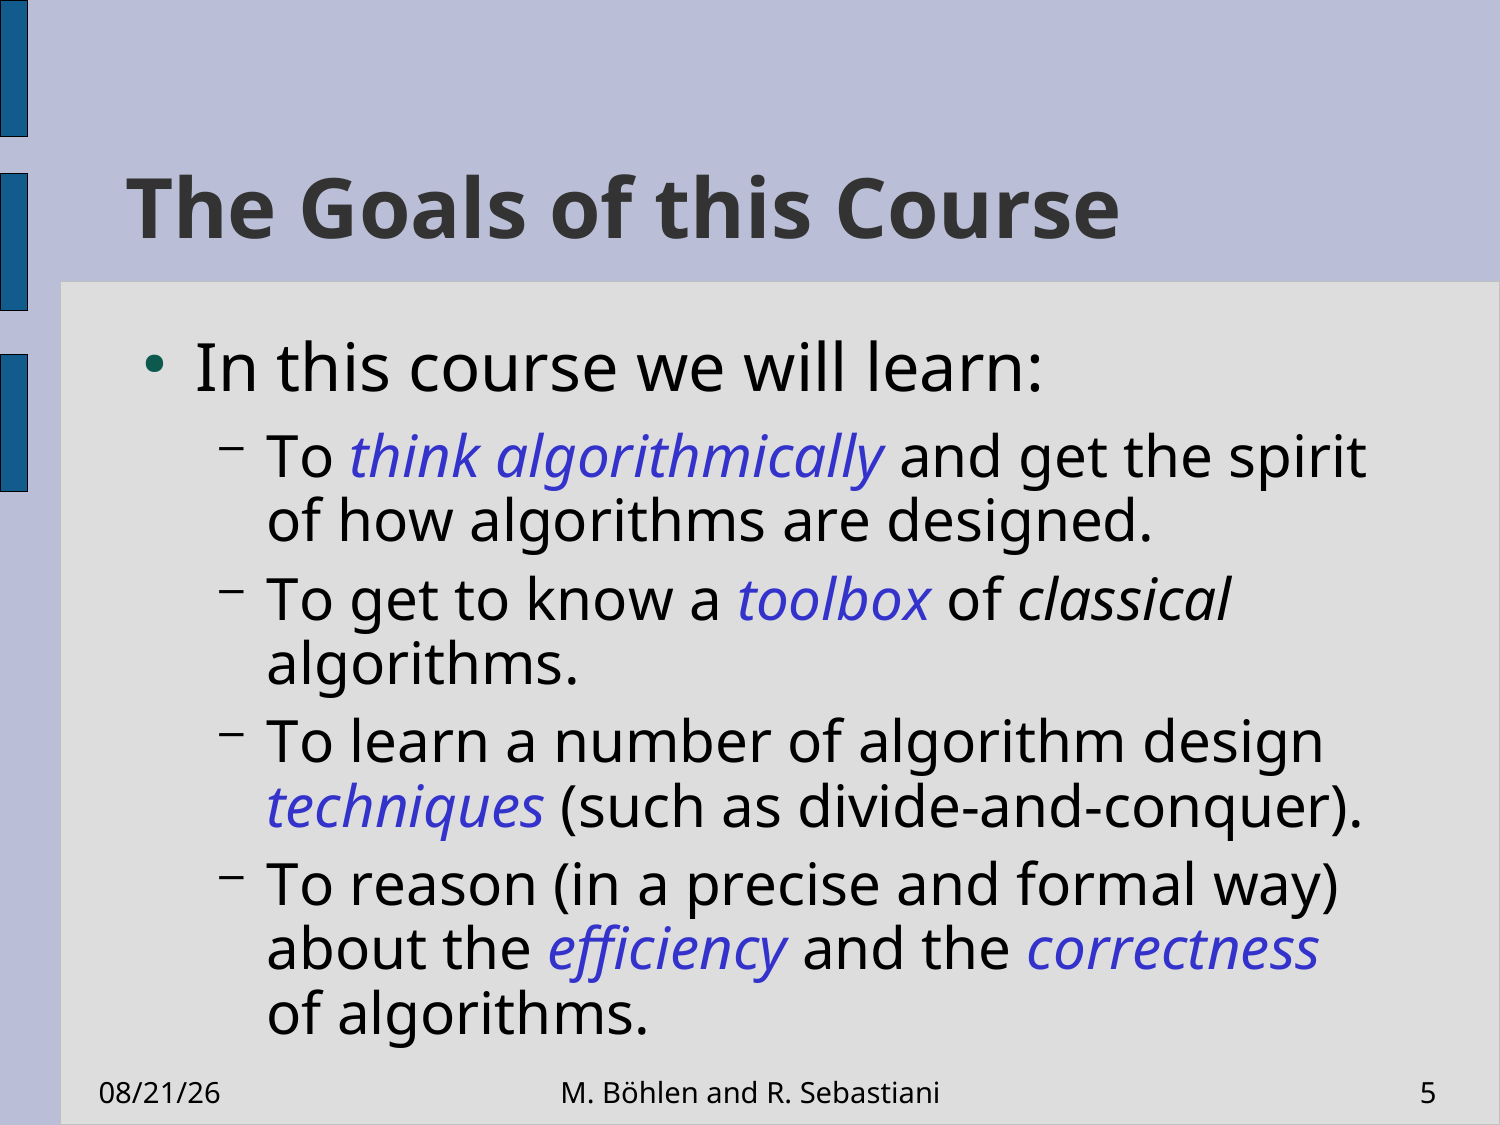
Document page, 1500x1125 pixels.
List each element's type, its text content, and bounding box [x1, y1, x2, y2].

title The Goals of this Course [110, 67, 1392, 271]
list In this course we will learn: To think algorithmically and get the spirit of how algorithms are designed. To get to know a toolbox of classical algorithms. To learn a number of algorithm design techniques (such as divide-and-conquer). To reason (in a precise and formal way) about the efficiency and the correctness of algorithms. [110, 312, 1392, 1037]
